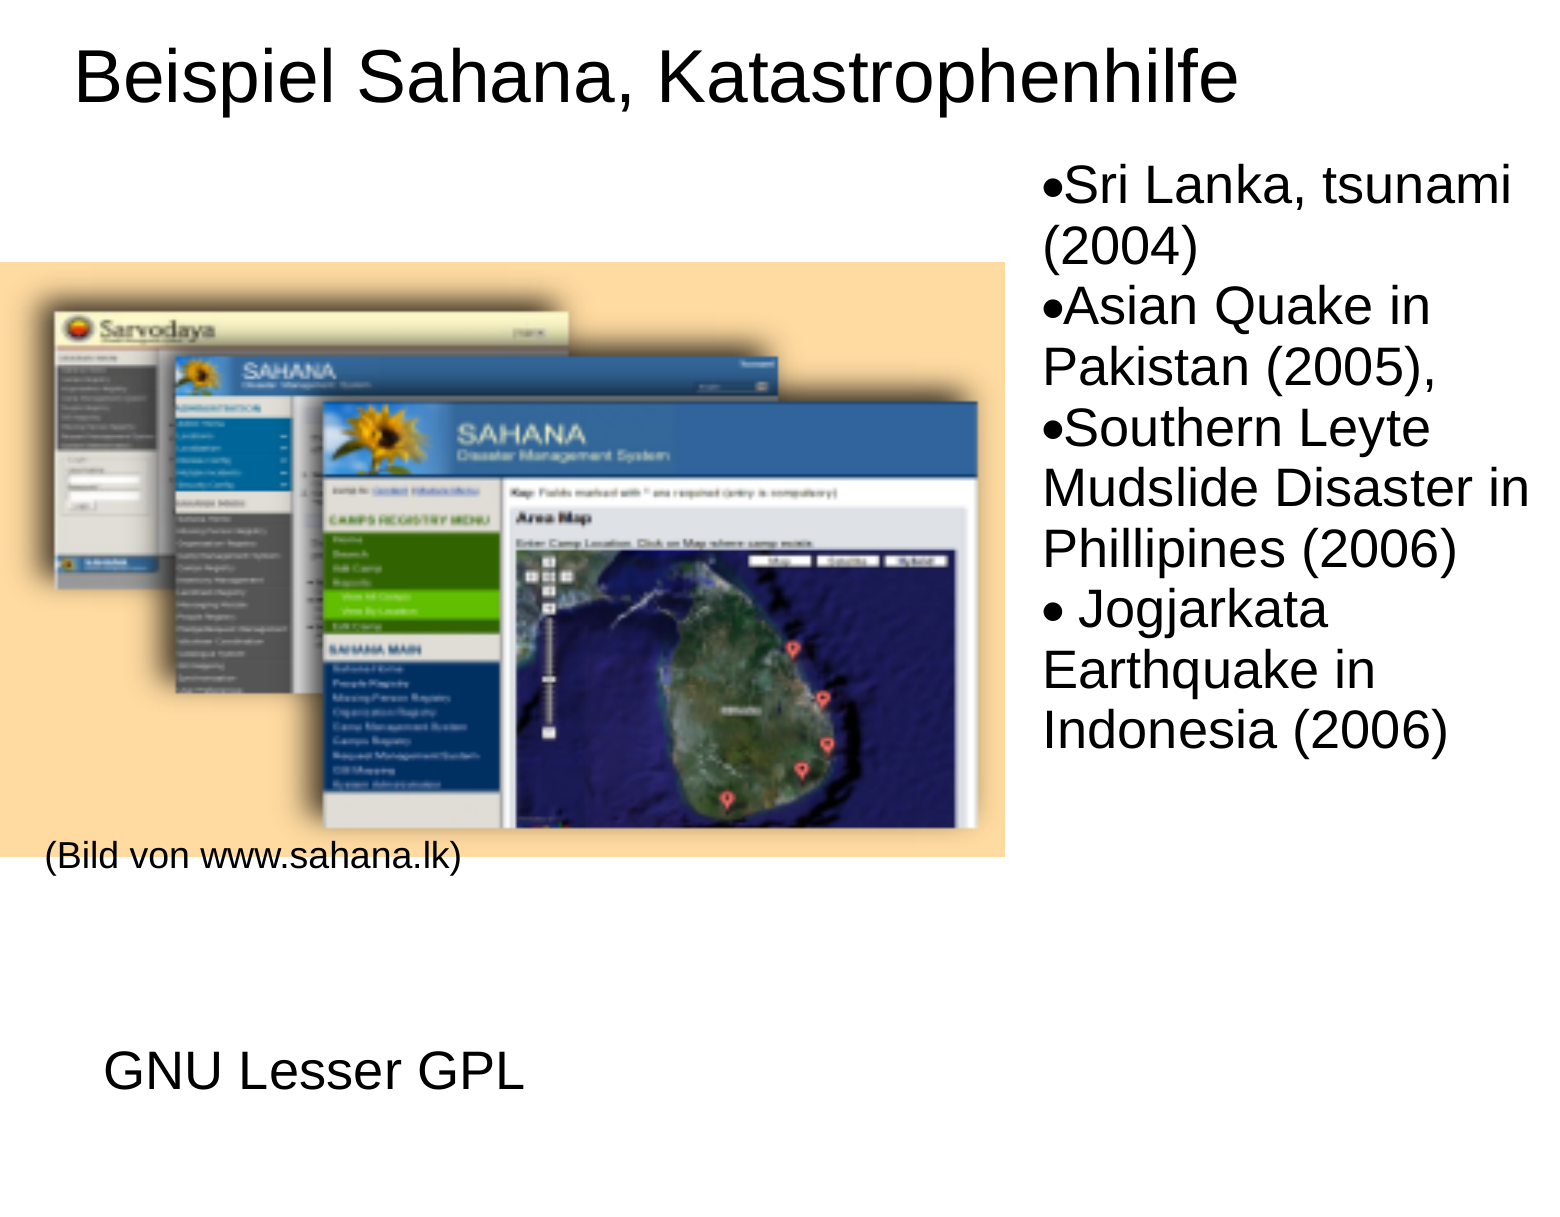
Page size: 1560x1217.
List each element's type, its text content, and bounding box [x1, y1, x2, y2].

picture [0, 262, 1005, 857]
text_box GNU Lesser GPL [88, 1033, 650, 1169]
text_box (Bild von www.sahana.lk) [29, 826, 798, 886]
text_box Beispiel Sahana, Katastrophenhilfe [58, 27, 1476, 146]
text_box Sri Lanka, tsunami (2004) Asian Quake in Pakistan (2005), Southern Leyte Mudslide Disaster in Phillipines (2006) Jogjarkata Earthquake in Indonesia (2006) [1027, 147, 1559, 1063]
